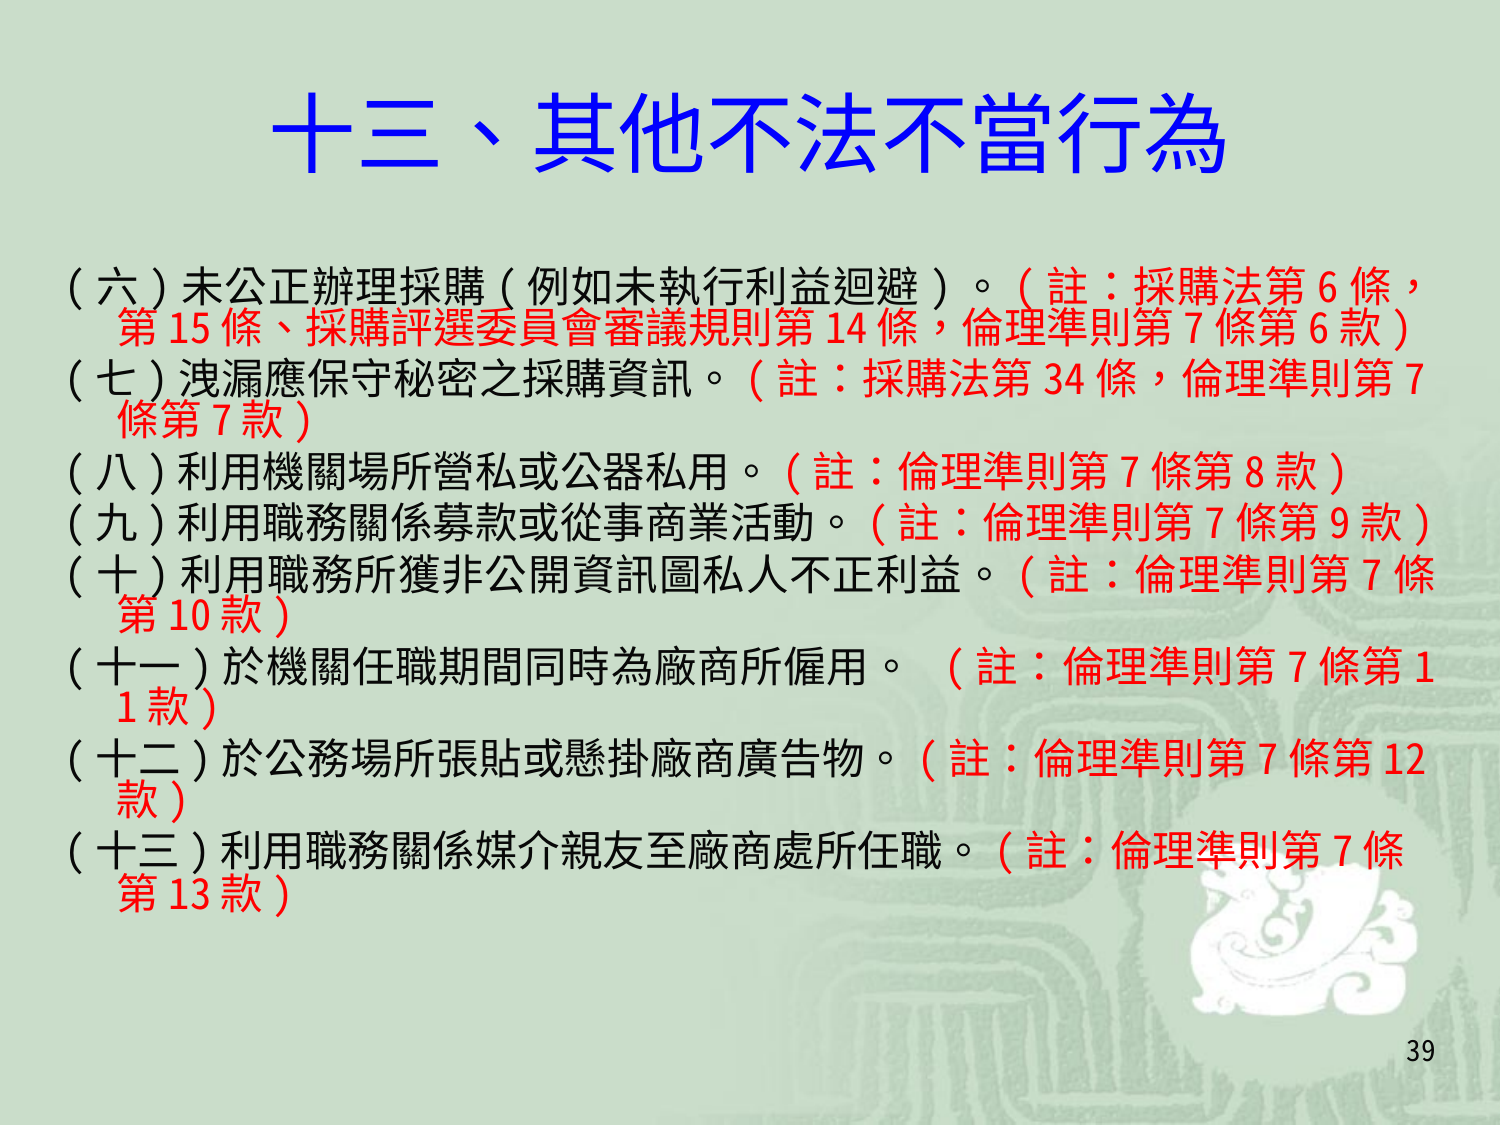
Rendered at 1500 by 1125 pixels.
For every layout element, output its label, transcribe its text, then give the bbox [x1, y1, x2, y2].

list (六)未公正辦理採購(例如未執行利益迴避)。(註：採購法第6條，第15條、採購評選委員會審議規則第14條，倫理準則第7條第6款) (七)洩漏應保守秘密之採購資訊。(註：採購法第34條，倫理準則第7條第7款) (八)利用機關場所營私或公器私用。(註：倫理準則第7條第8款) (九)利用職務關係募款或從事商業活動。(註：倫理準則第7條第9款) (十)利用職務所獲非公開資訊圖私人不正利益。(註：倫理準則第7條第10款) (十一)於機關任職期間同時為廠商所僱用。 (註：倫理準則第7條第11款) (十二)於公務場所張貼或懸掛廠商廣告物。(註：倫理準則第7條第12款) (十三)利用職務關係媒介親友至廠商處所任職。(註：倫理準則第7條第13款) [49, 262, 1451, 1001]
picture [0, 0, 1500, 1125]
text_box <編號> [1074, 1024, 1451, 1103]
title 十三、其他不法不當行為 [49, 37, 1451, 225]
